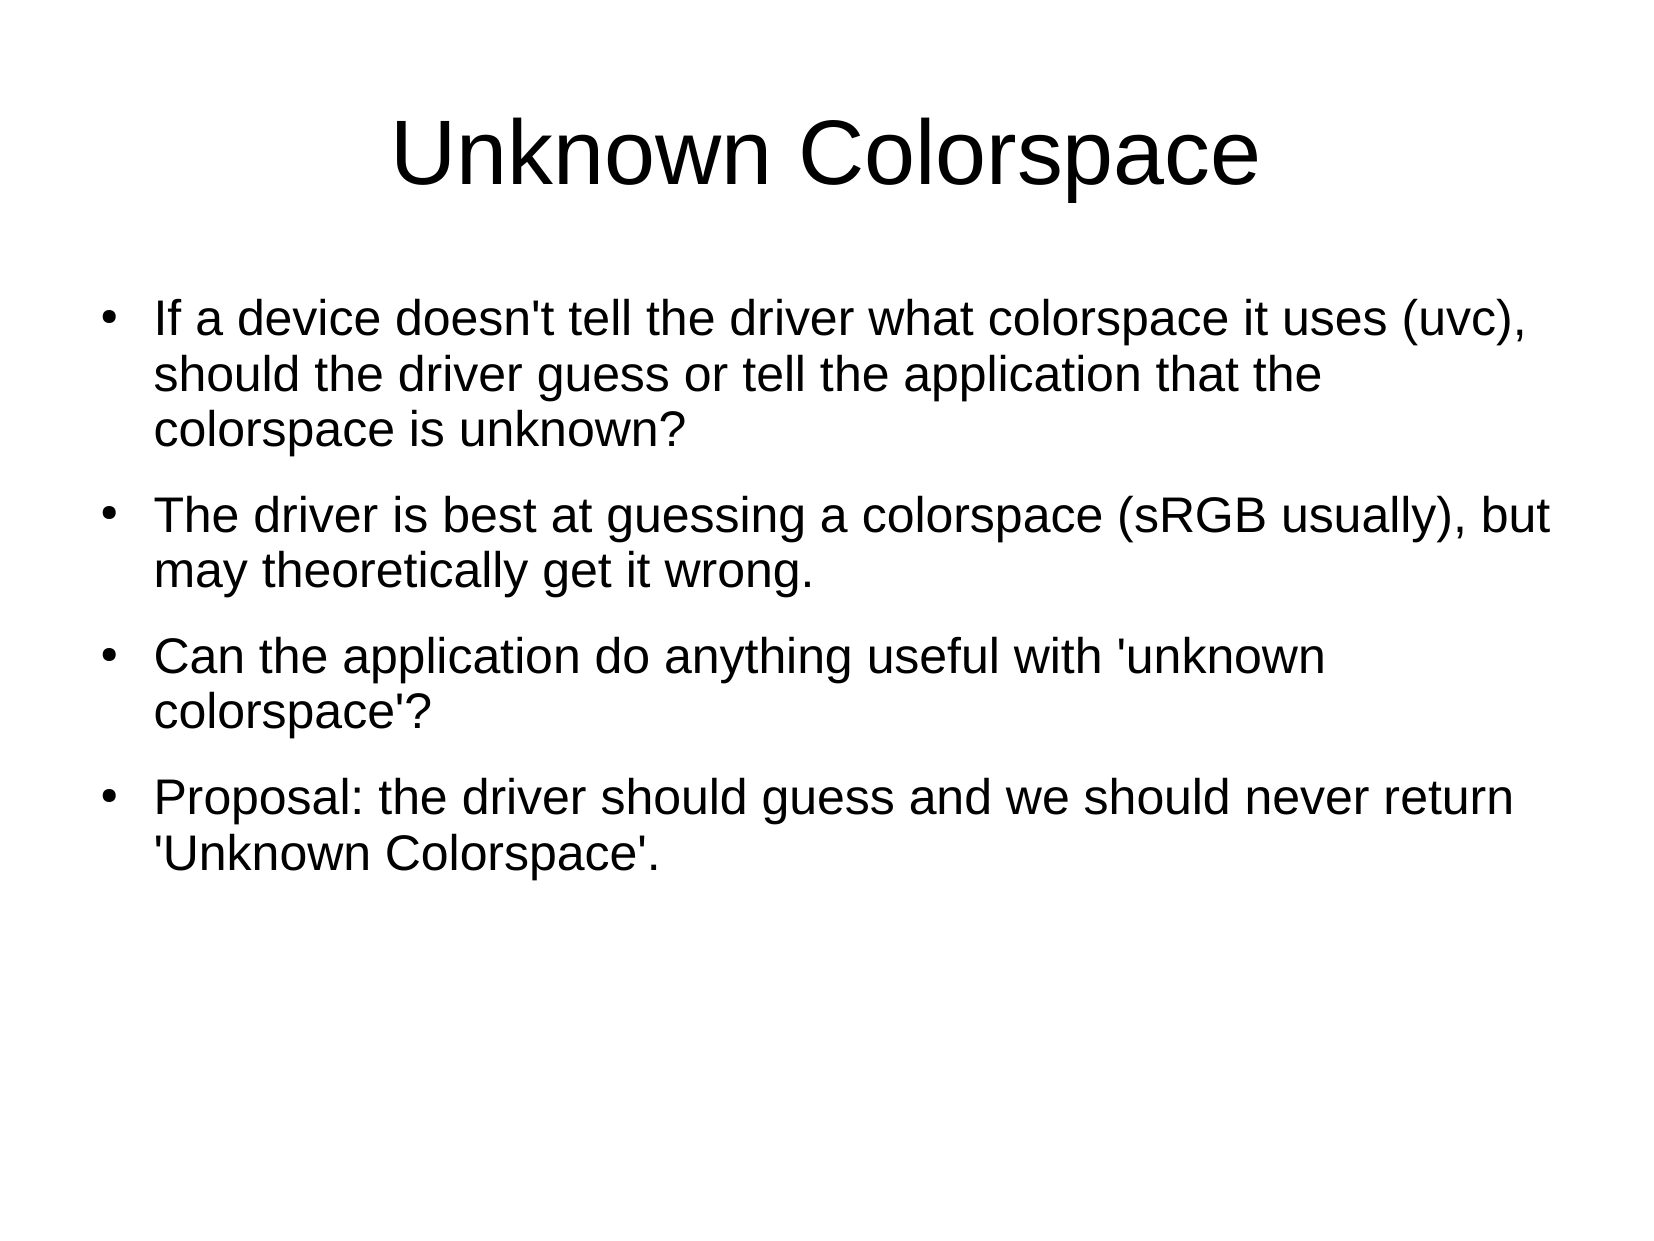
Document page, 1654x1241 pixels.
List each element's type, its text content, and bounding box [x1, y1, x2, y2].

list If a device doesn't tell the driver what colorspace it uses (uvc), should the driver guess or tell the application that the colorspace is unknown? The driver is best at guessing a colorspace (sRGB usually), but may theoretically get it wrong. Can the application do anything useful with 'unknown colorspace'? Proposal: the driver should guess and we should never return 'Unknown Colorspace'. [82, 290, 1571, 1010]
title Unknown Colorspace [82, 49, 1571, 257]
